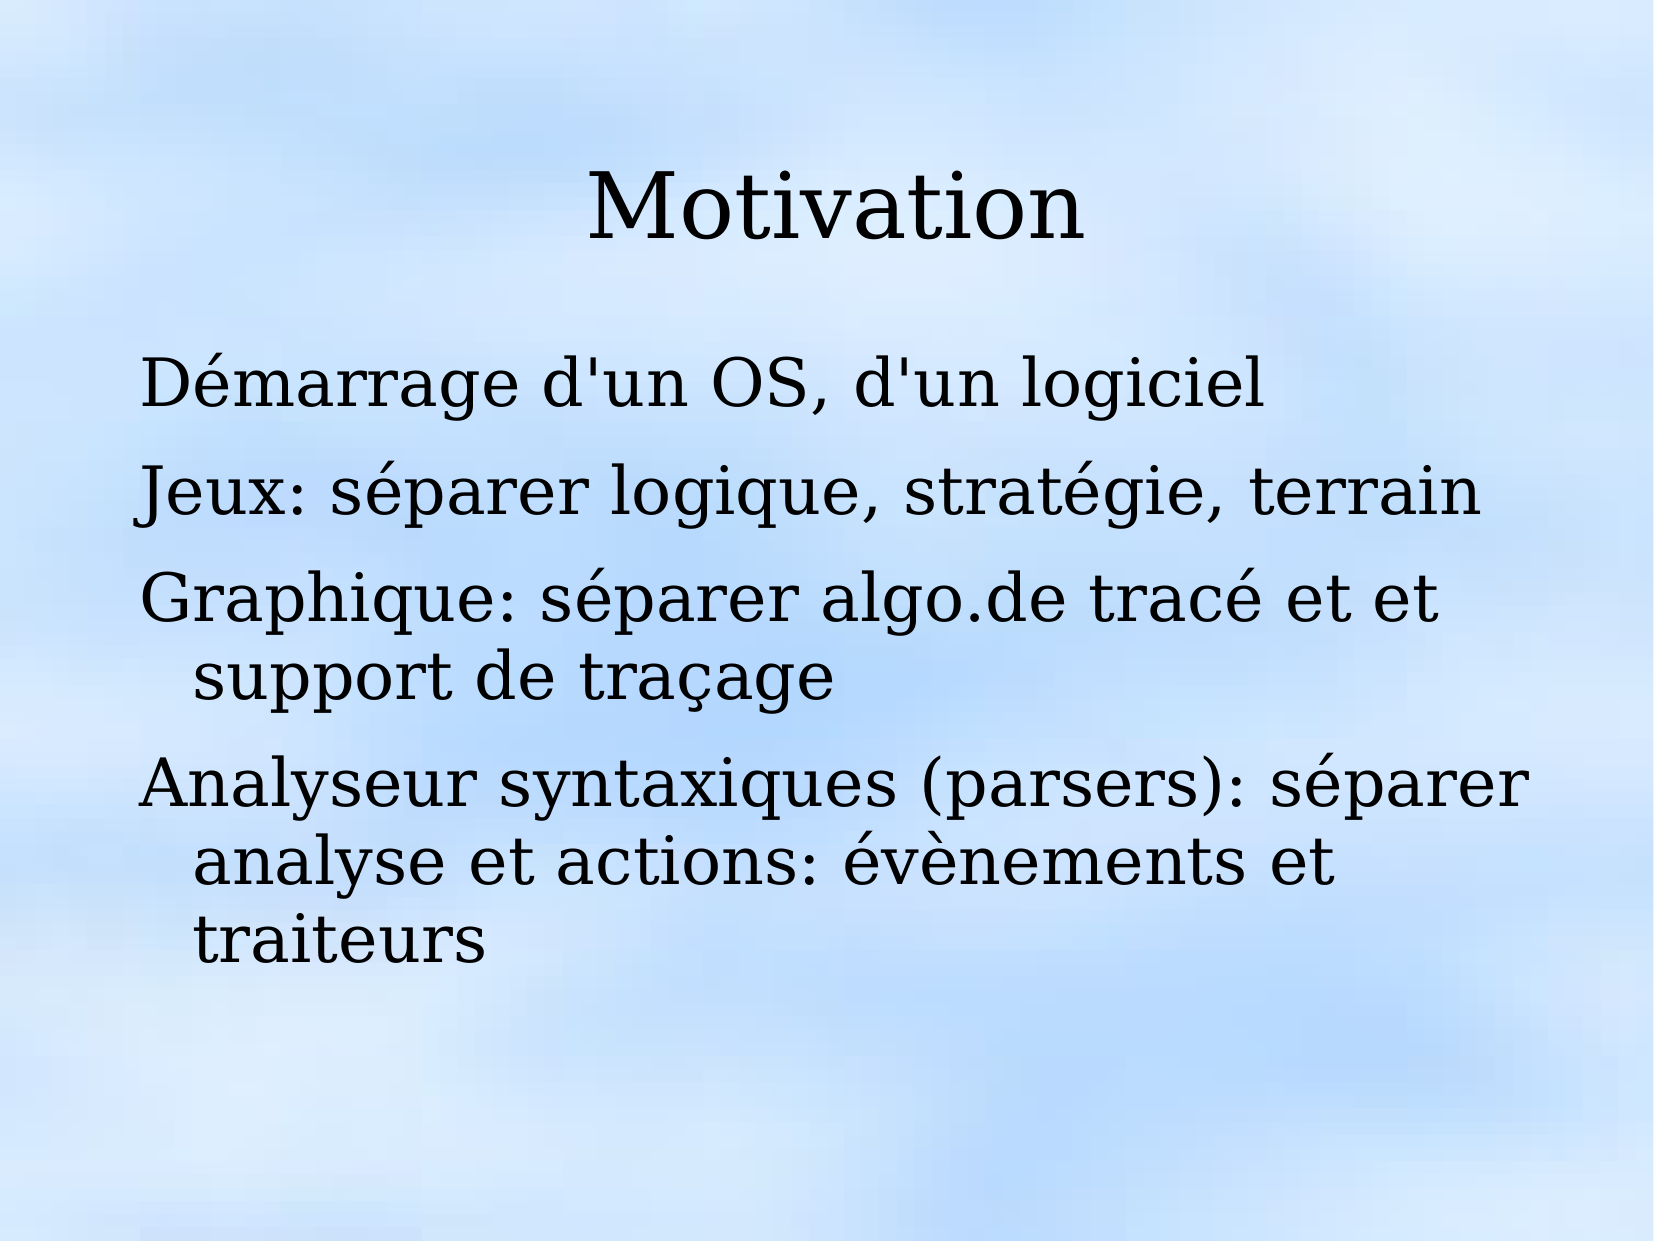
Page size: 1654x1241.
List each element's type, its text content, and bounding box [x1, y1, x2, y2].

picture [0, 0, 1654, 1241]
list Démarrage d'un OS, d'un logiciel Jeux: séparer logique, stratégie, terrain Graphique: séparer algo.de tracé et et support de traçage Analyseur syntaxiques (parsers): séparer analyse et actions: évènements et traiteurs [121, 344, 1534, 1127]
title Motivation [121, 102, 1534, 311]
